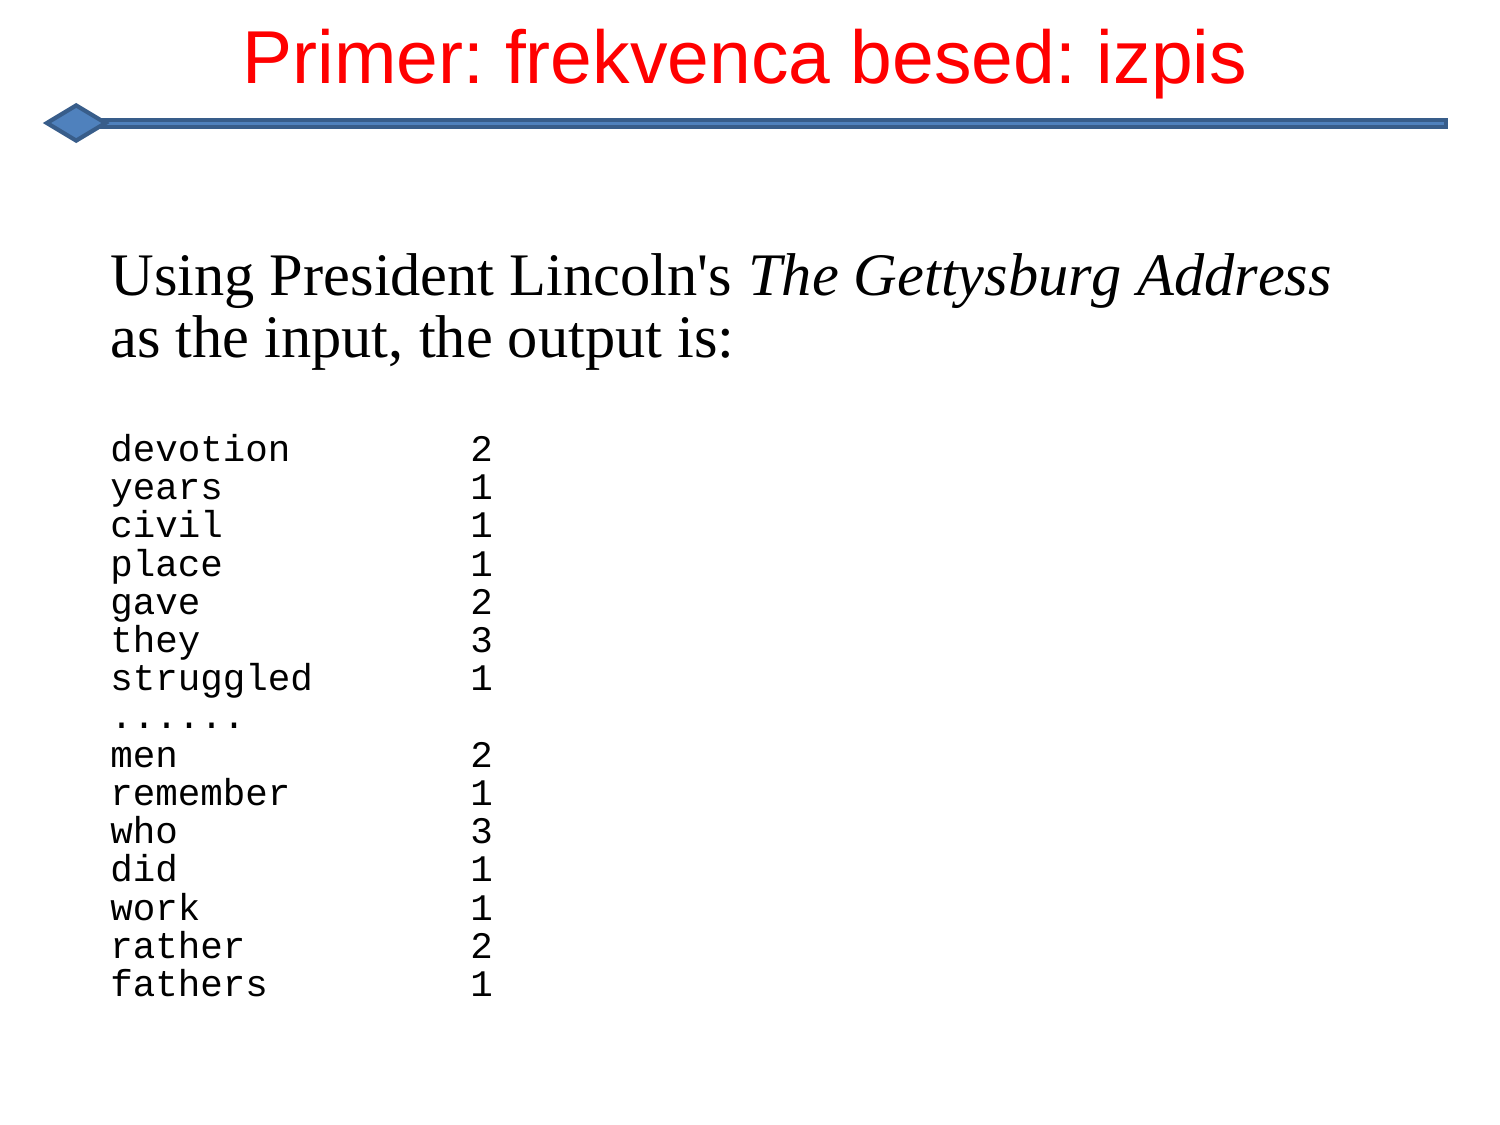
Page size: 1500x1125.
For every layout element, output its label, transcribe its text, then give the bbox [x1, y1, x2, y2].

text_box Using President Lincoln's The Gettysburg Address as the input, the output is: devotion 2 years 1 civil 1 place 1 gave 2 they 3 struggled 1 ...... men 2 remember 1 who 3 did 1 work 1 rather 2 fathers 1 [110, 158, 1392, 1092]
title Primer: frekvenca besed: izpis [70, 0, 1421, 108]
